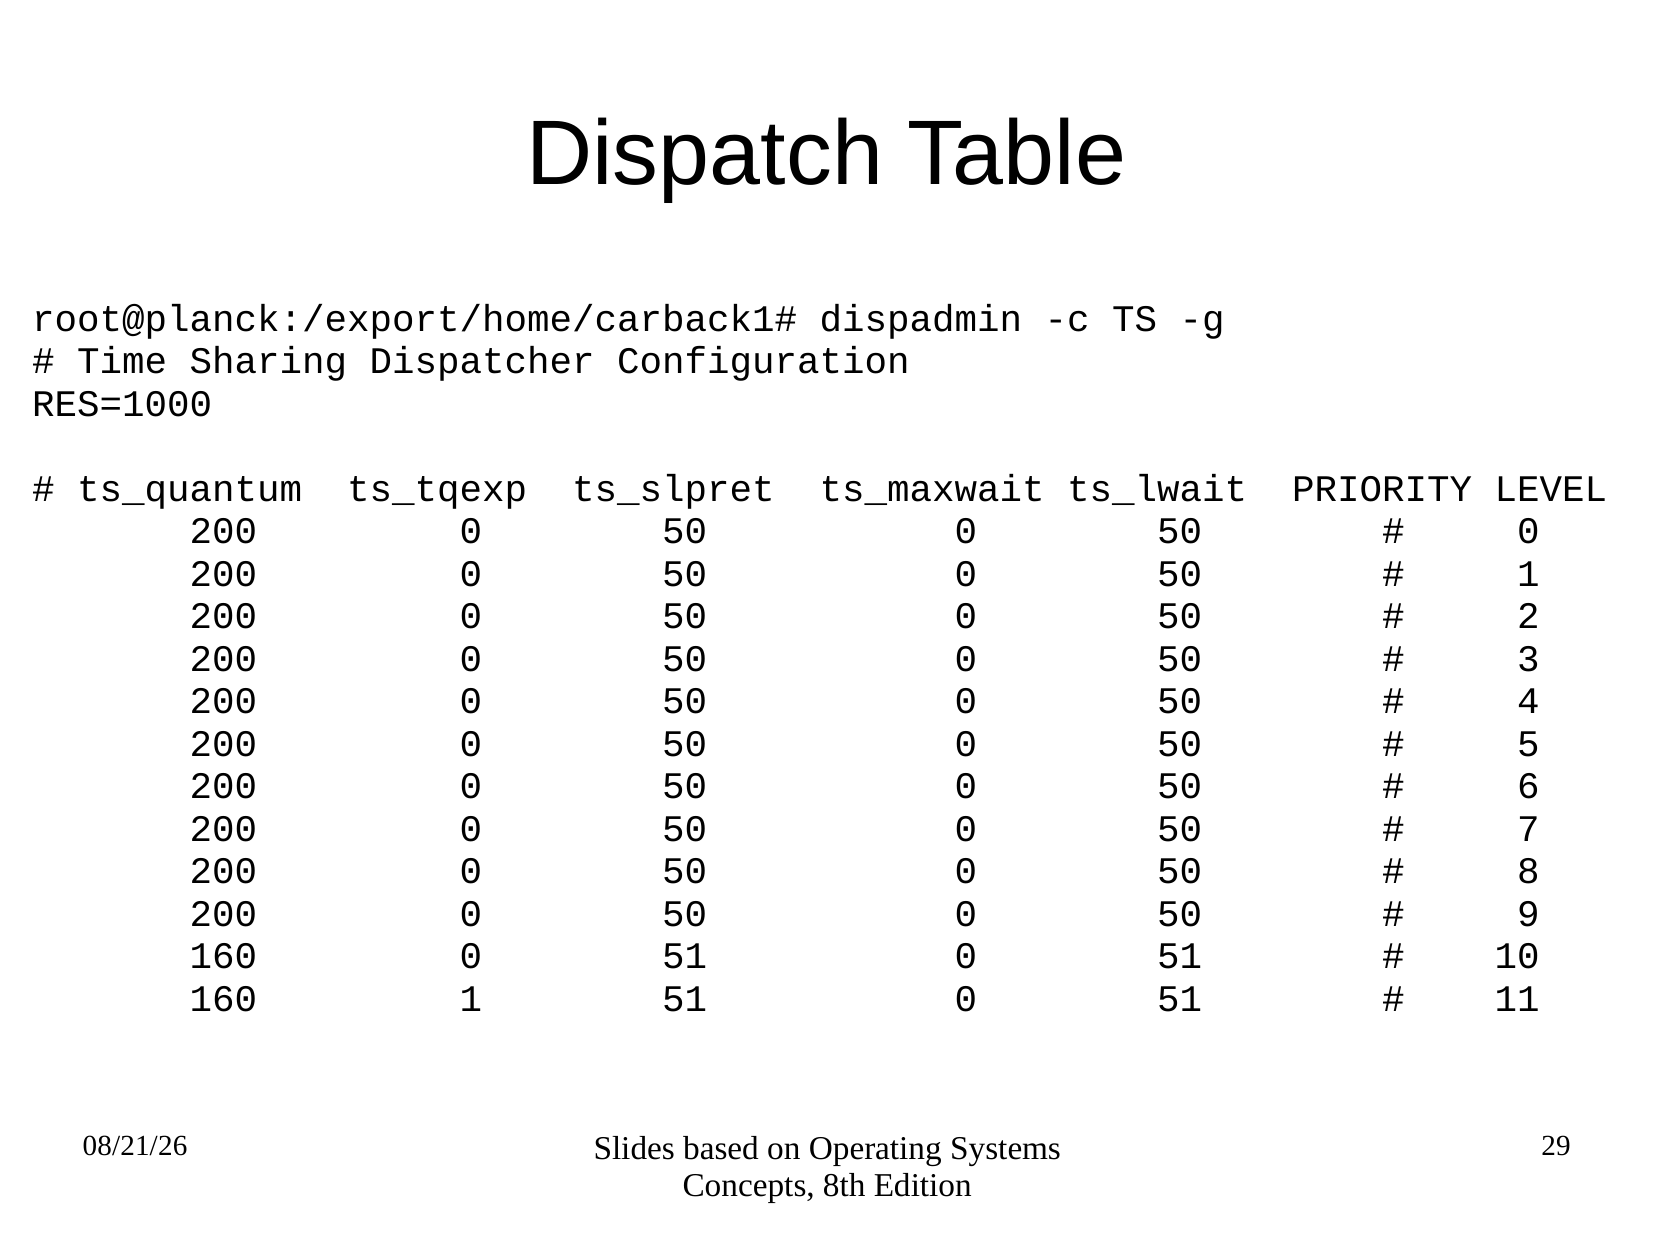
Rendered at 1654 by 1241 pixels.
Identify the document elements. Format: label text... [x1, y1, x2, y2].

text_box root@planck:/export/home/carback1# dispadmin -c TS -g # Time Sharing Dispatcher Configuration RES=1000 # ts_quantum ts_tqexp ts_slpret ts_maxwait ts_lwait PRIORITY LEVEL 200 0 50 0 50 # 0 200 0 50 0 50 # 1 200 0 50 0 50 # 2 200 0 50 0 50 # 3 200 0 50 0 50 # 4 200 0 50 0 50 # 5 200 0 50 0 50 # 6 200 0 50 0 50 # 7 200 0 50 0 50 # 8 200 0 50 0 50 # 9 160 0 51 0 51 # 10 160 1 51 0 51 # 11 [17, 292, 1632, 1031]
title Dispatch Table [82, 49, 1571, 257]
